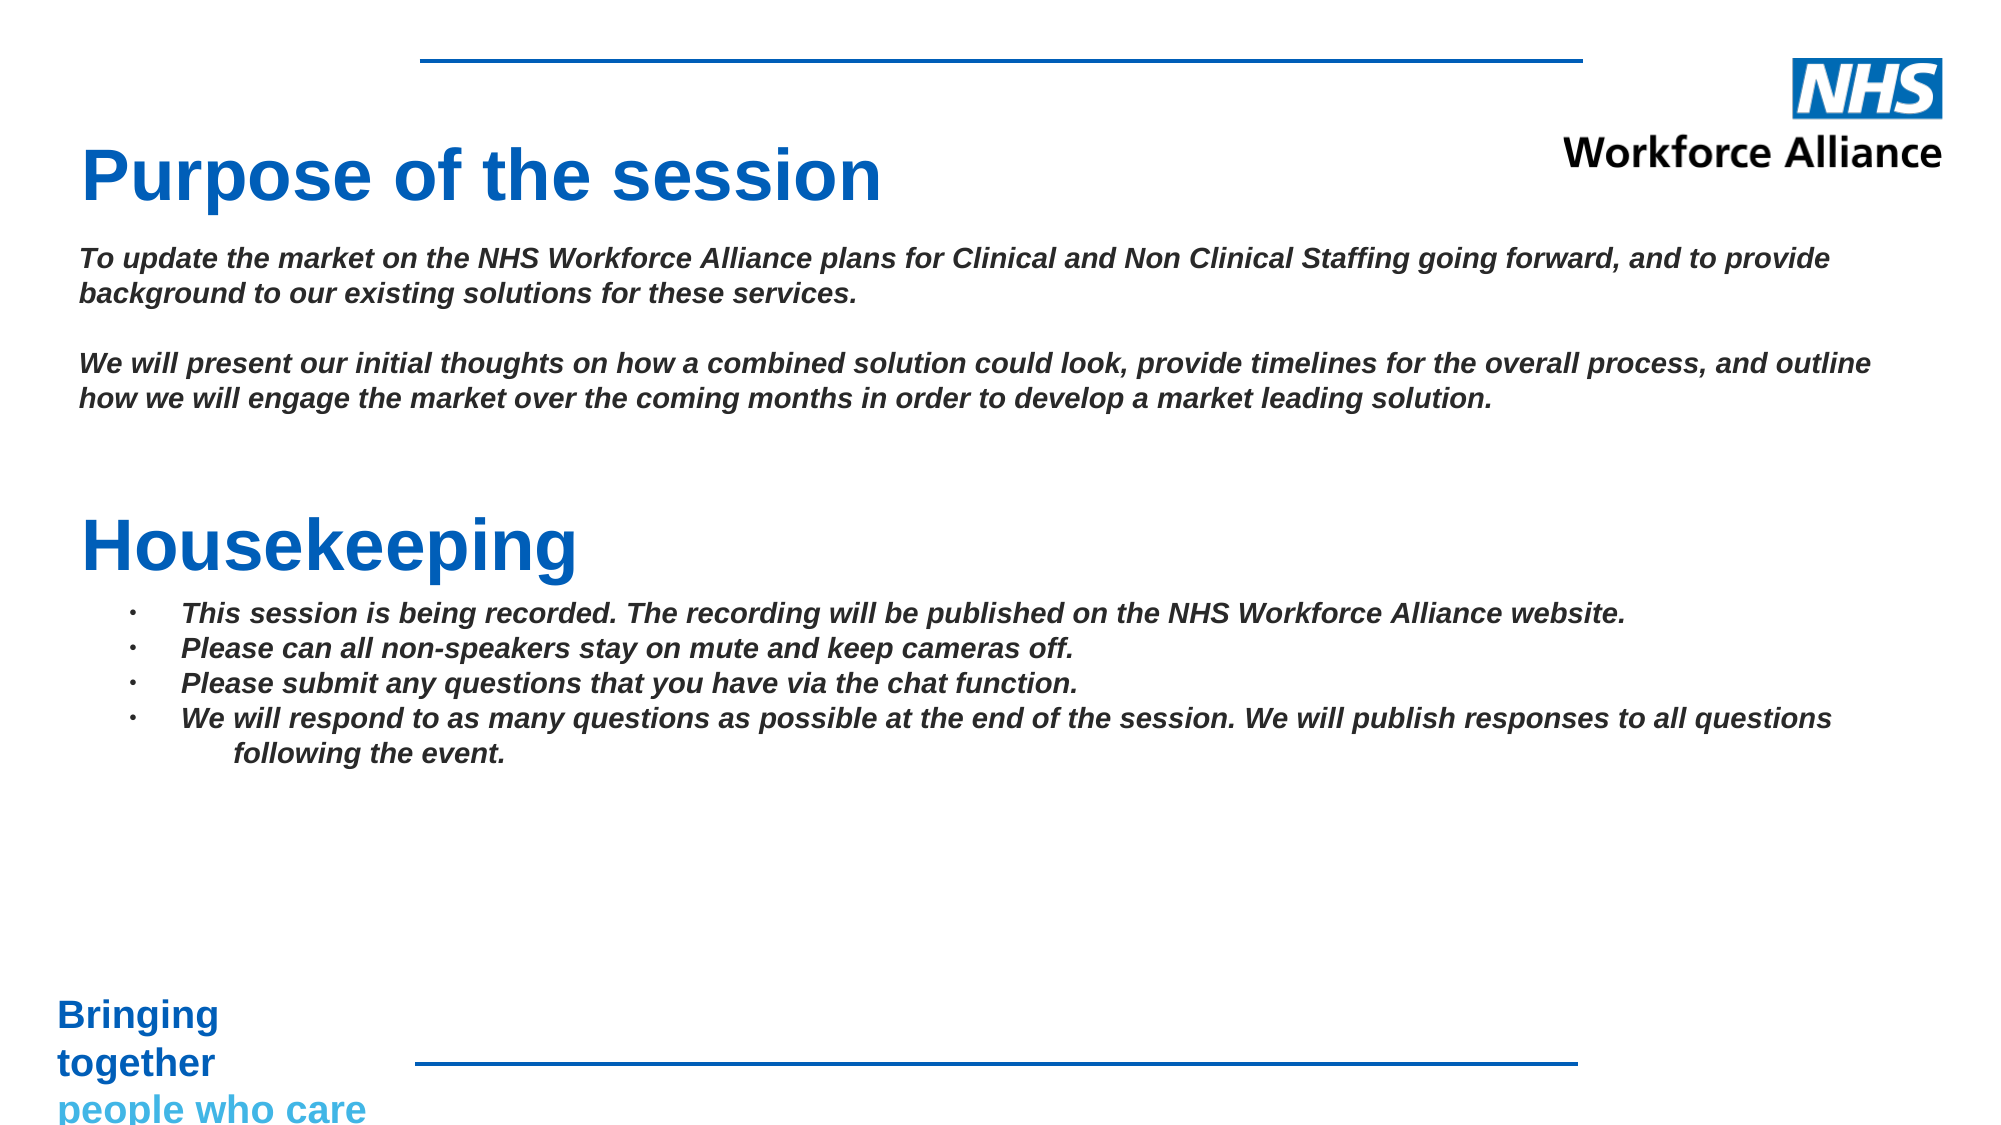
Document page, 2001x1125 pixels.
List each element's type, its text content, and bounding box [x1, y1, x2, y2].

text_box This session is being recorded. The recording will be published on the NHS Workforce Alliance website. Please can all non-speakers stay on mute and keep cameras off. Please submit any questions that you have via the chat function. We will respond to as many questions as possible at the end of the session. We will publish responses to all questions following the event. [83, 594, 1920, 854]
title Housekeeping [81, 499, 1097, 595]
text_box To update the market on the NHS Workforce Alliance plans for Clinical and Non Clinical Staffing going forward, and to provide background to our existing solutions for these services. We will present our initial thoughts on how a combined solution could look, provide timelines for the overall process, and outline how we will engage the market over the coming months in order to develop a market leading solution. [79, 239, 1915, 499]
text_box Bringing together people who care [56, 989, 382, 1125]
title Purpose of the session [81, 115, 1097, 224]
picture [1563, 59, 1943, 168]
